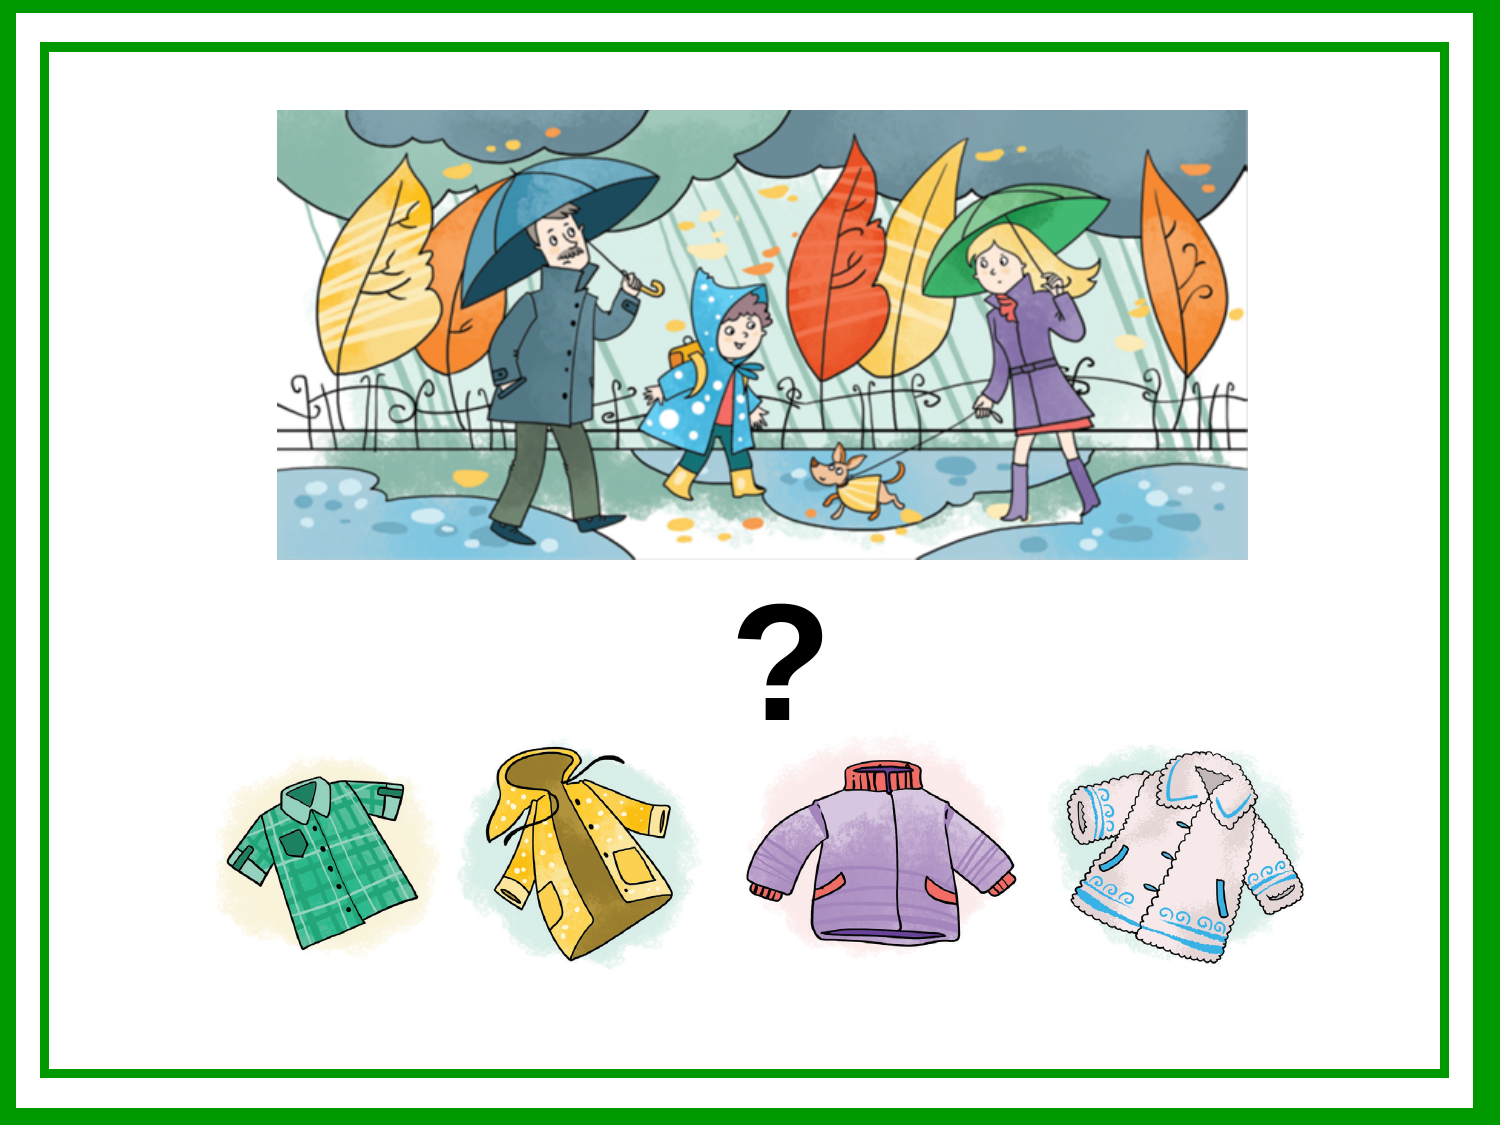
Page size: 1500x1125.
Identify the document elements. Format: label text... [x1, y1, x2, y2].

text_box ? [715, 546, 847, 761]
picture [277, 110, 1248, 560]
picture [215, 727, 1312, 978]
